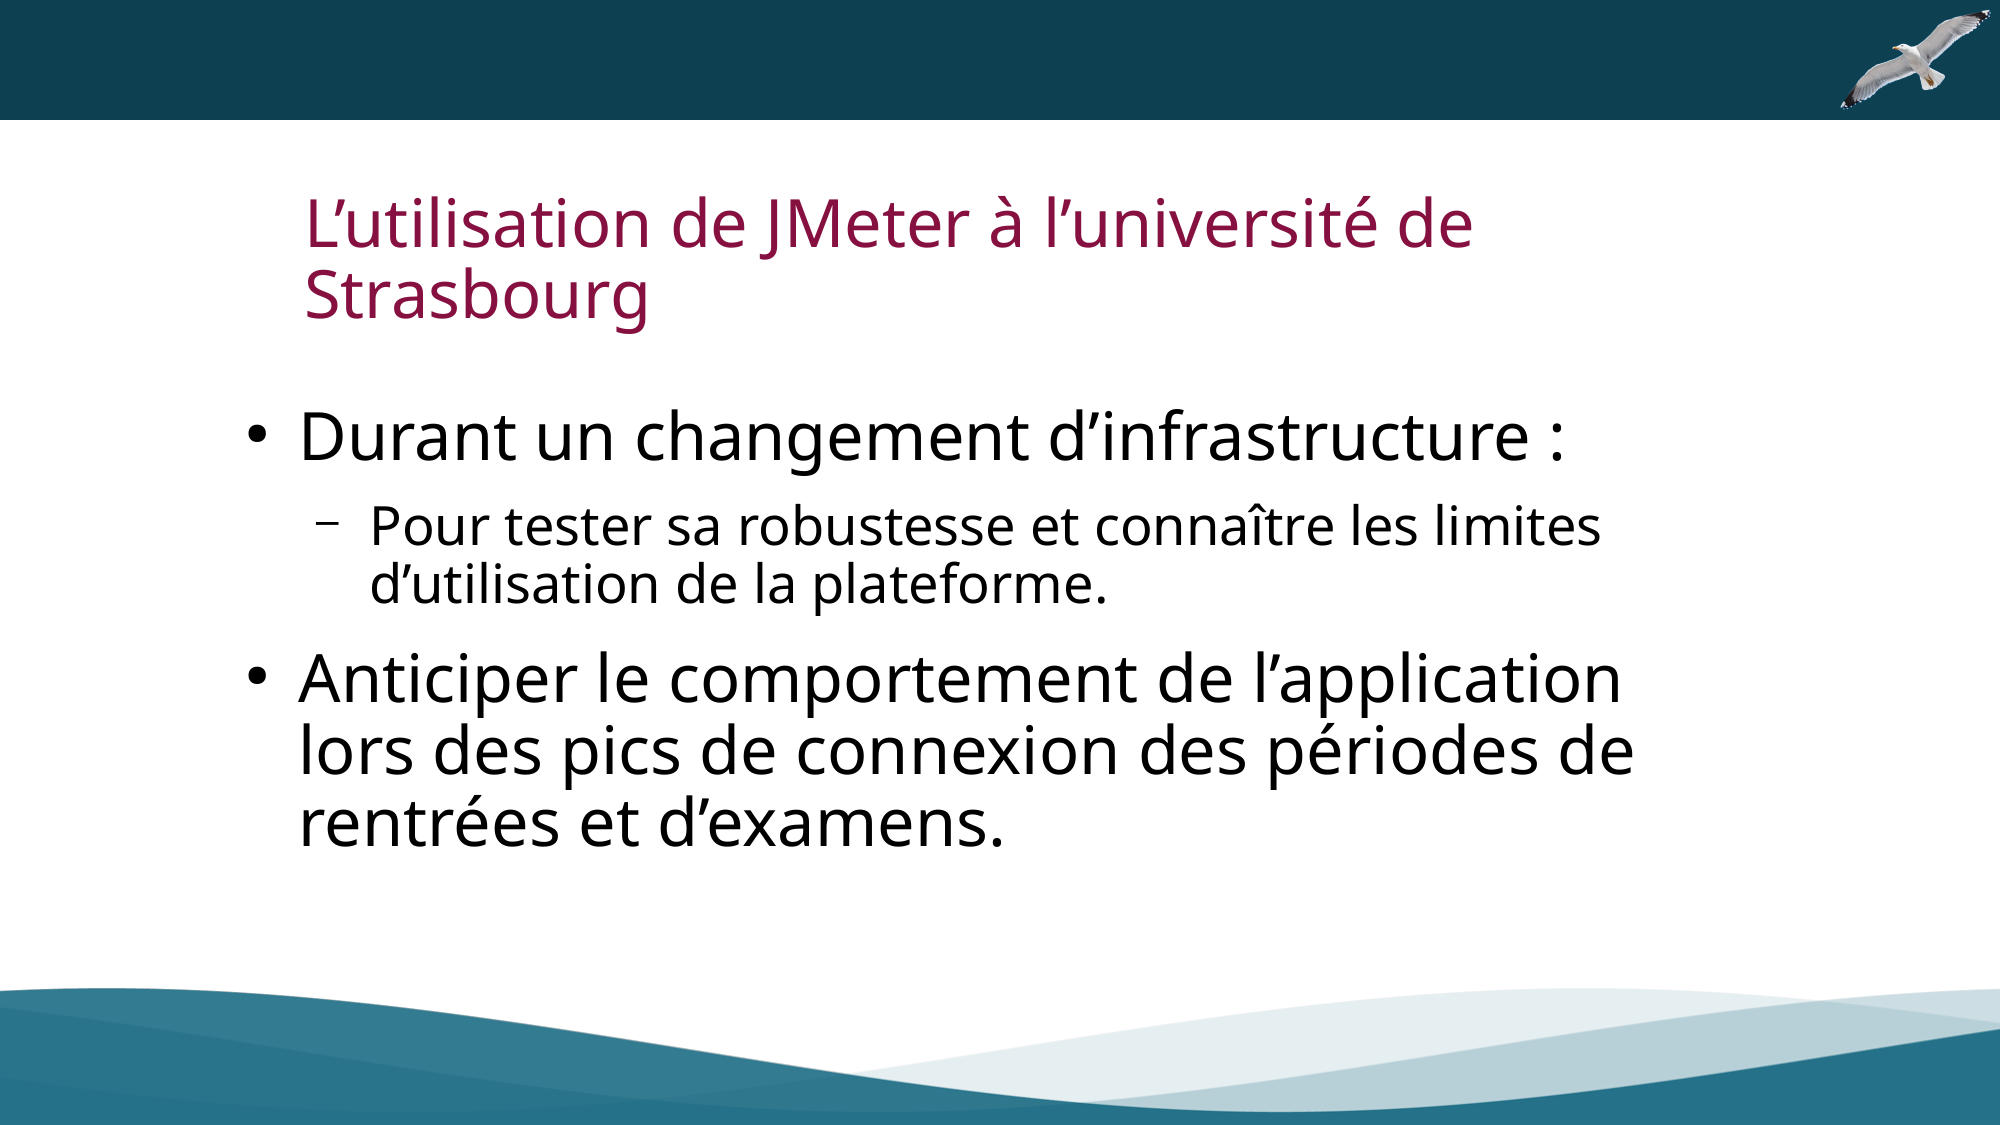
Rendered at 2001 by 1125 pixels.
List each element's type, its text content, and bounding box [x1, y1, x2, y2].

picture [1820, 0, 2000, 120]
picture [0, 974, 2000, 1125]
list L’utilisation de JMeter à l’université de Strasbourg [218, 182, 1689, 313]
list Durant un changement d’infrastructure : Pour tester sa robustesse et connaître les limites d’utilisation de la plateforme. Anticiper le comportement de l’application lors des pics de connexion des périodes de rentrées et d’examens. [212, 395, 1717, 892]
